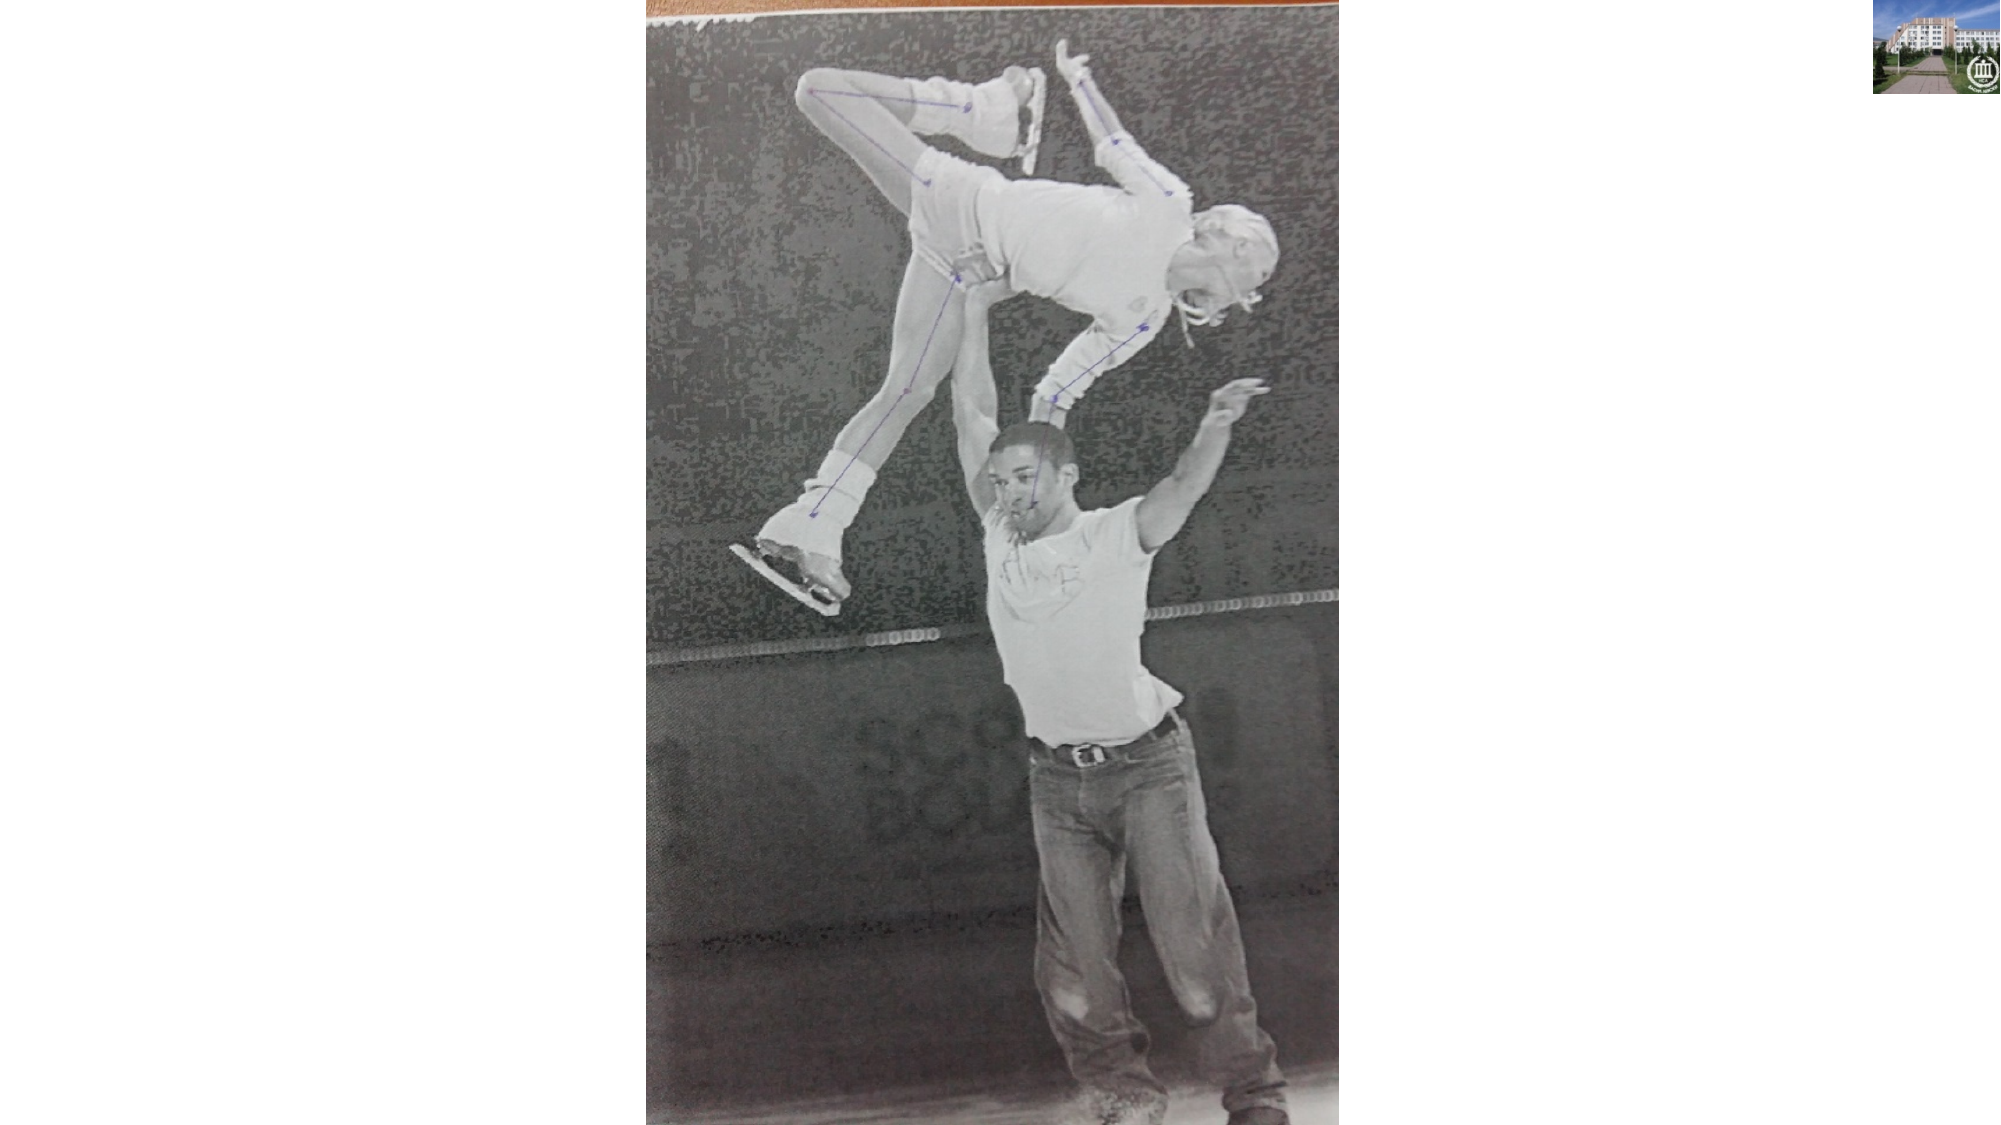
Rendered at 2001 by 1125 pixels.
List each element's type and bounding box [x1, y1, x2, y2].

picture [1873, 0, 2000, 94]
picture [645, 0, 1339, 1125]
